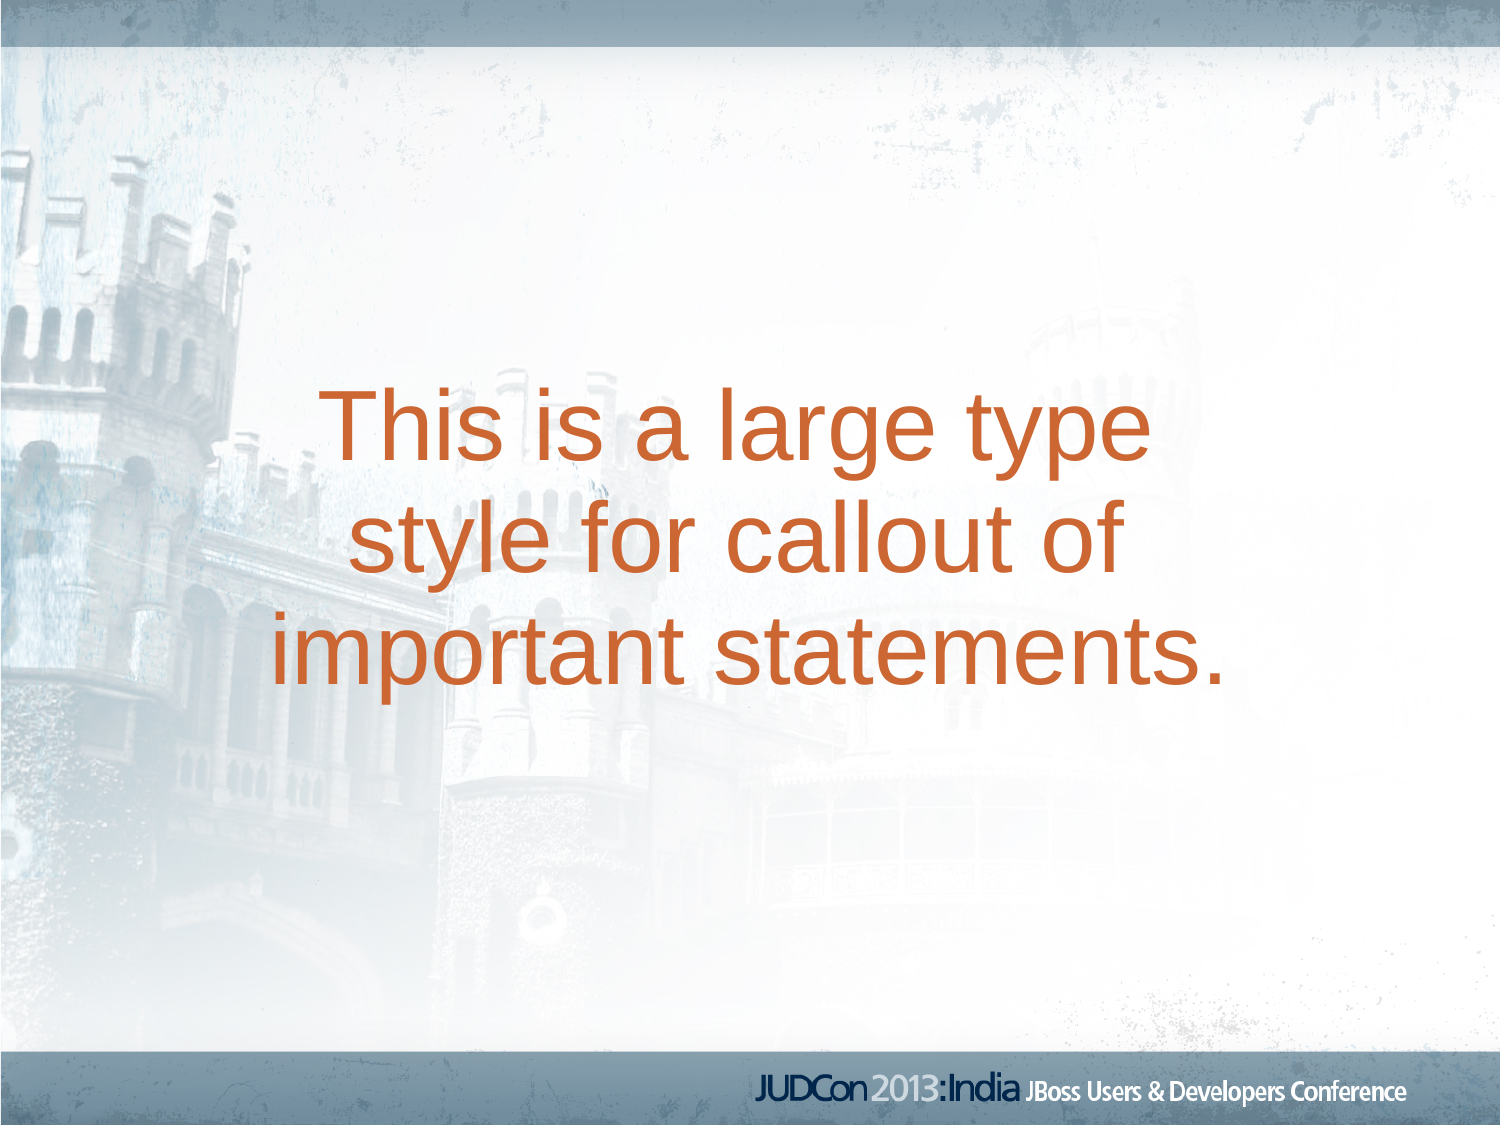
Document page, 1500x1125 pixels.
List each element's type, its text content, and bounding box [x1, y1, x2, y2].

text_box This is a large type style for callout of important statements. [112, 76, 1388, 1001]
picture [0, 0, 1500, 1125]
